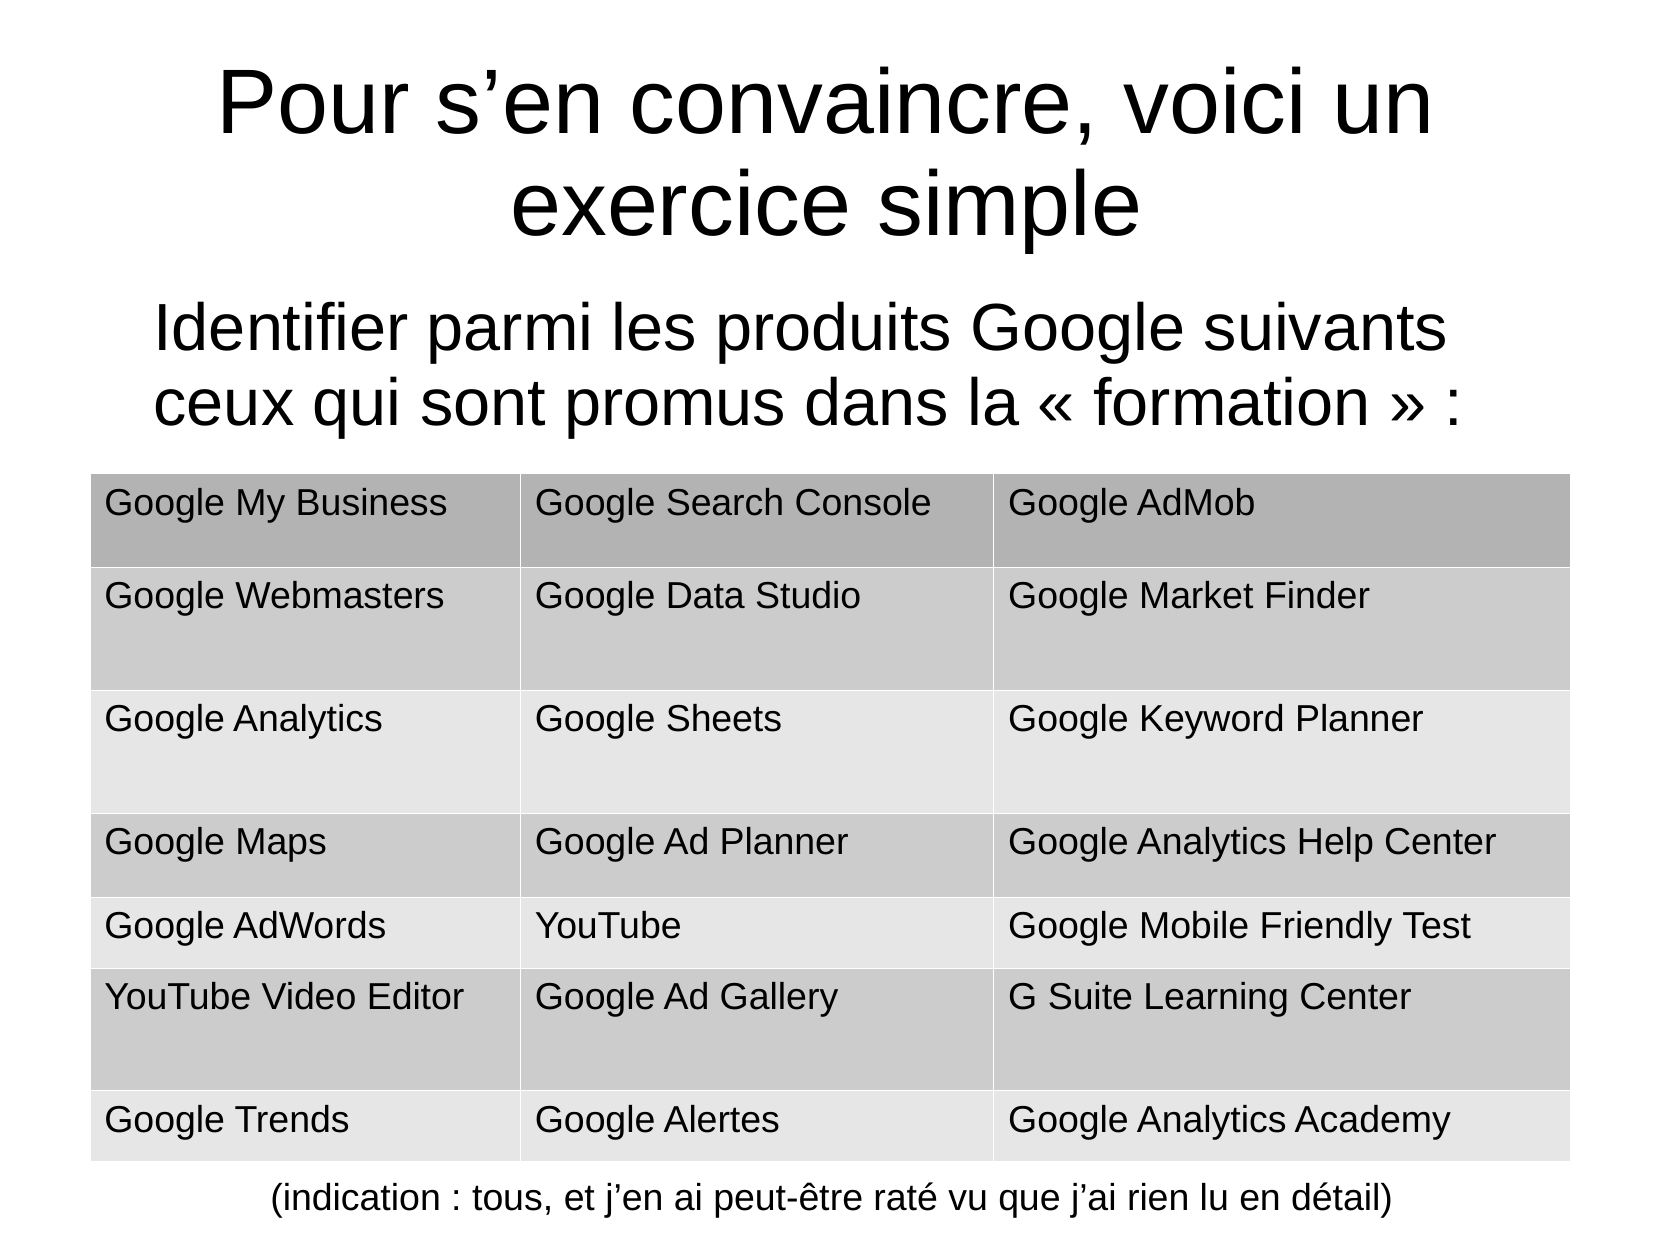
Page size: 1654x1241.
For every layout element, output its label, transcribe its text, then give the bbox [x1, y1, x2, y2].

list Identifier parmi les produits Google suivants ceux qui sont promus dans la « formation » : [82, 290, 1571, 1010]
table_cell Google Analytics Help Center [994, 814, 1570, 897]
table_header Google Search Console [521, 474, 993, 567]
table_cell Google Webmasters [91, 568, 520, 690]
table_cell G Suite Learning Center [994, 969, 1570, 1090]
table_cell Google Ad Gallery [521, 969, 993, 1090]
table_cell Google Trends [91, 1091, 520, 1161]
table_cell Google Maps [91, 814, 520, 897]
table_cell Google Mobile Friendly Test [994, 898, 1570, 968]
table_cell Google Data Studio [521, 568, 993, 690]
table_cell Google Ad Planner [521, 814, 993, 897]
table_header Google My Business [91, 474, 520, 567]
table_cell YouTube [521, 898, 993, 968]
table_cell YouTube Video Editor [91, 969, 520, 1090]
text_box (indication : tous, et j’en ai peut-être raté vu que j’ai rien lu en détail) [255, 1169, 1409, 1227]
table_cell Google Sheets [521, 691, 993, 813]
table_header Google AdMob [994, 474, 1570, 567]
table_cell Google Analytics [91, 691, 520, 813]
table_cell Google Market Finder [994, 568, 1570, 690]
table_cell Google Analytics Academy [994, 1091, 1570, 1161]
table_cell Google Alertes [521, 1091, 993, 1161]
table_cell Google AdWords [91, 898, 520, 968]
table_cell Google Keyword Planner [994, 691, 1570, 813]
title Pour s’en convaincre, voici un exercice simple [82, 49, 1571, 257]
